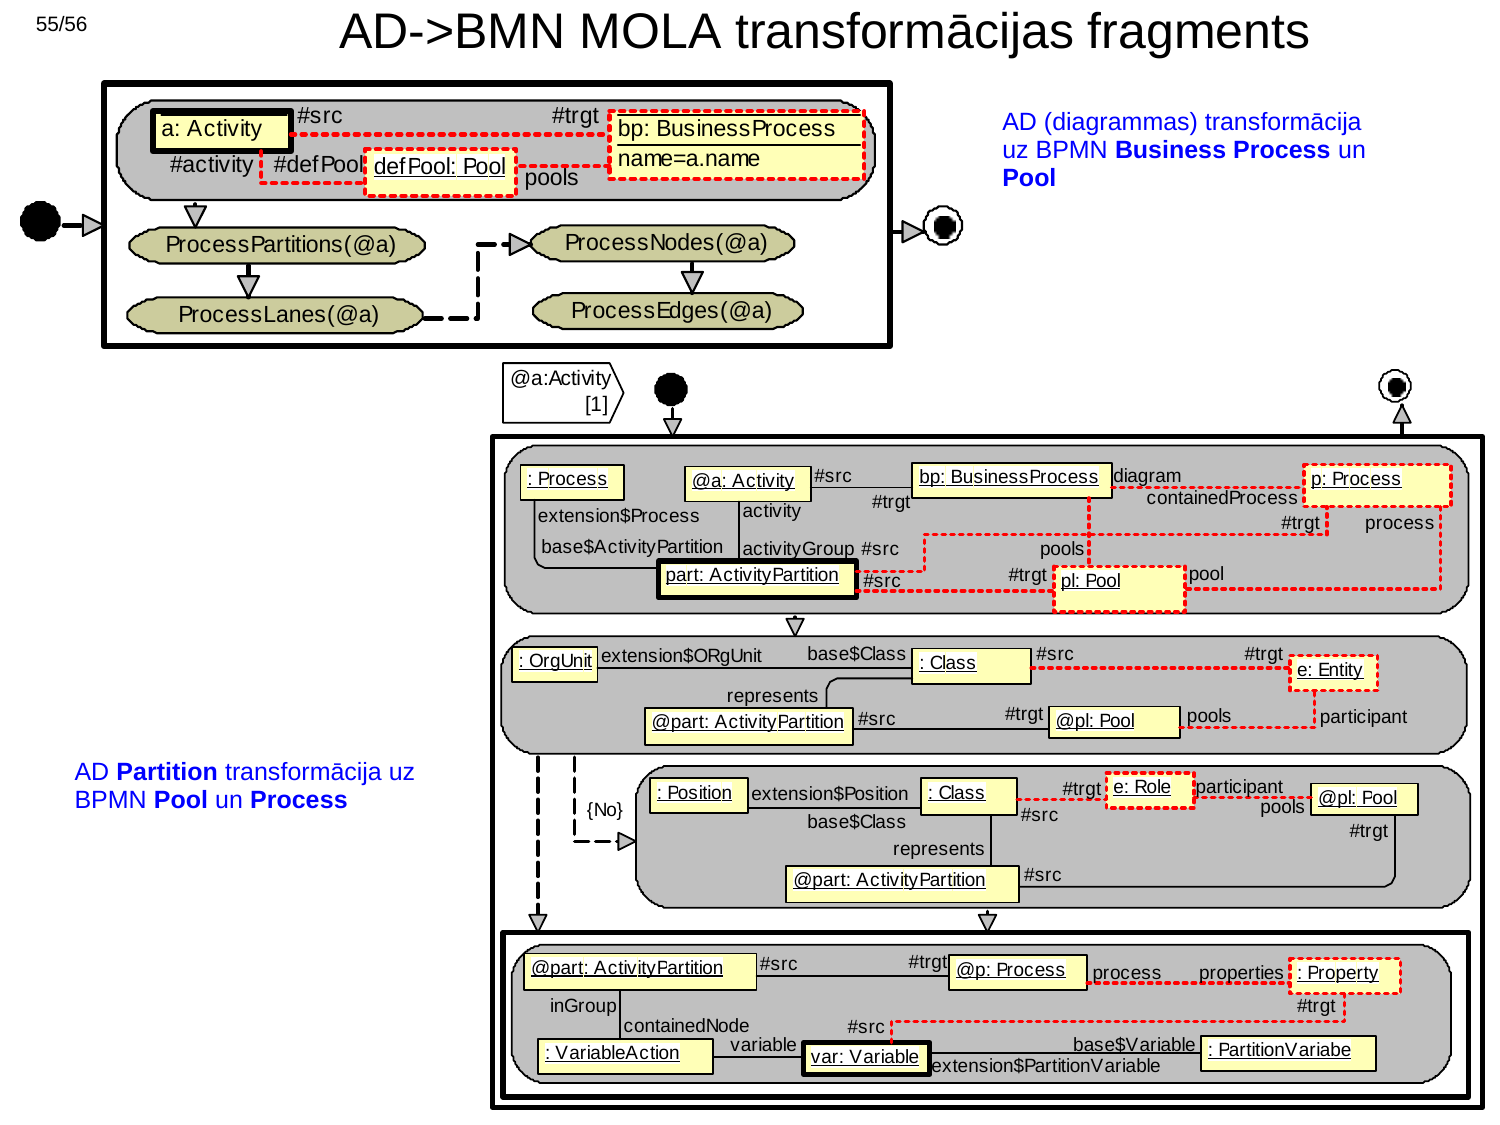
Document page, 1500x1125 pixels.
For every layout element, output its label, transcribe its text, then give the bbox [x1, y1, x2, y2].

picture [0, 62, 1500, 1125]
text_box AD Partition transformācija uz BPMN Pool un Process [59, 749, 463, 822]
title AD->BMN MOLA transformācijas fragments [150, 0, 1500, 69]
text_box AD (diagrammas) transformācija uz BPMN Business Process un Pool [987, 99, 1391, 200]
